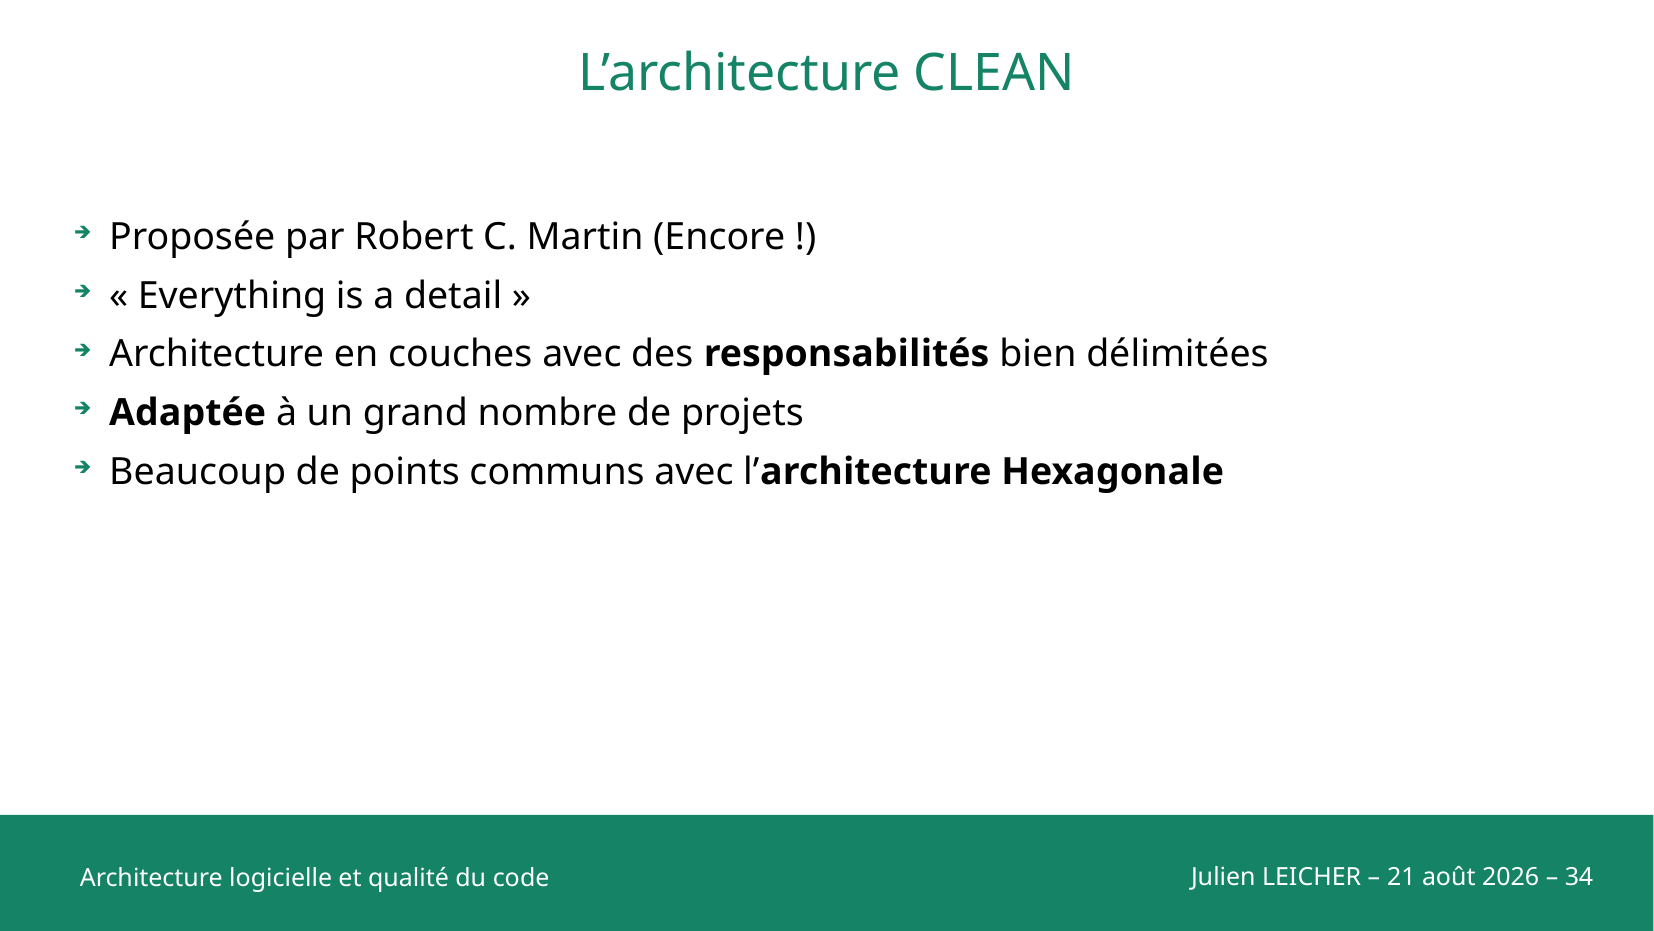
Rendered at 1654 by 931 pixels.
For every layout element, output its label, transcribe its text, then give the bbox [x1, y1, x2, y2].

text_box L’architecture CLEAN [0, 27, 1654, 113]
text_box Julien LEICHER – 18 mars 2022 – <number> [0, 814, 1654, 931]
text_box Proposée par Robert C. Martin (Encore !) « Everything is a detail » Architecture en couches avec des responsabilités bien délimitées Adaptée à un grand nombre de projets Beaucoup de points communs avec l’architecture Hexagonale [59, 194, 1595, 678]
text_box Architecture logicielle et qualité du code [64, 852, 798, 898]
